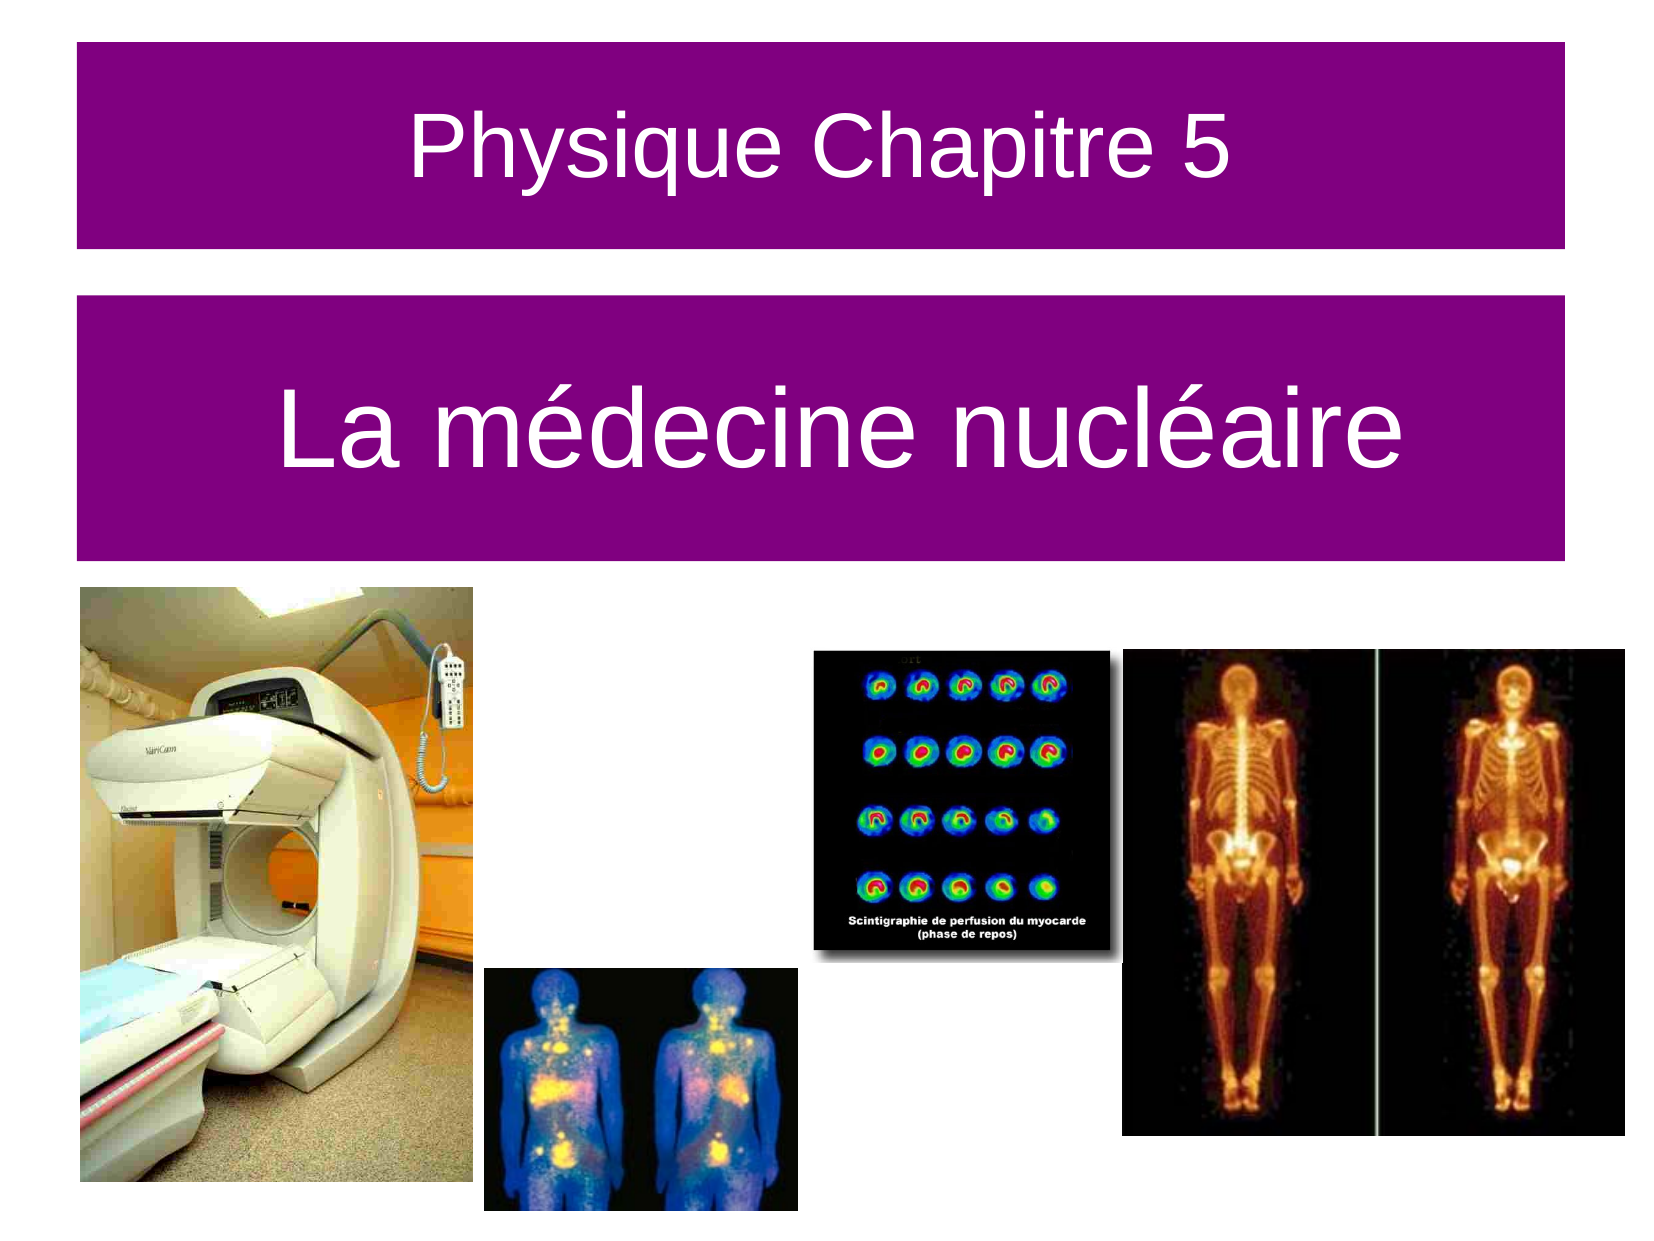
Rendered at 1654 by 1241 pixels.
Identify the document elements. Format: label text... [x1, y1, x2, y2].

picture [484, 968, 798, 1211]
subtitle La médecine nucléaire [76, 295, 1565, 562]
picture [80, 587, 473, 1182]
title Physique Chapitre 5 [76, 42, 1565, 250]
picture [800, 637, 1625, 1136]
